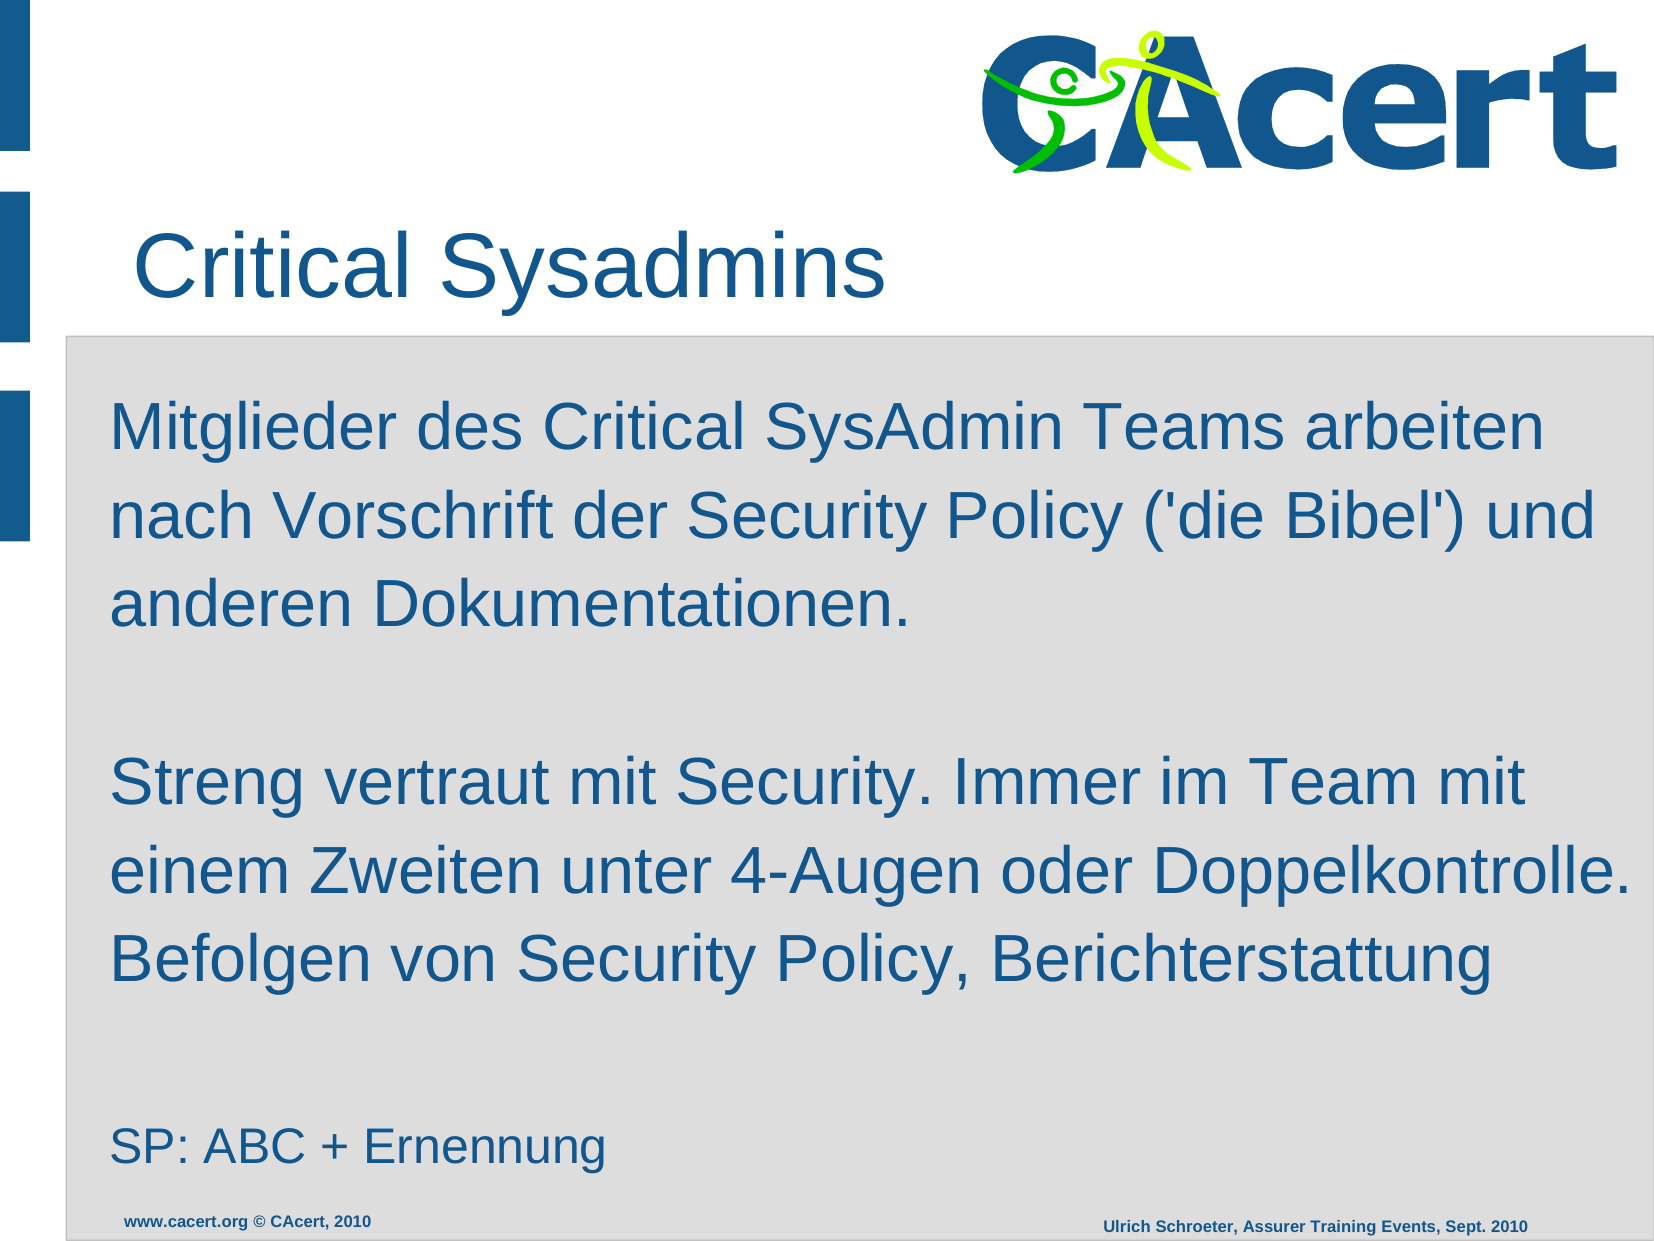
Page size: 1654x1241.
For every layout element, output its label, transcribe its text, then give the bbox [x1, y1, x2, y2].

text_box Critical Sysadmins [118, 206, 904, 325]
text_box Mitglieder des Critical SysAdmin Teams arbeiten nach Vorschrift der Security Policy ('die Bibel') und anderen Dokumentationen. Streng vertraut mit Security. Immer im Team mit einem Zweiten unter 4-Augen oder Doppelkontrolle. Befolgen von Security Policy, Berichterstattung SP: ABC + Ernennung [94, 367, 1650, 1182]
